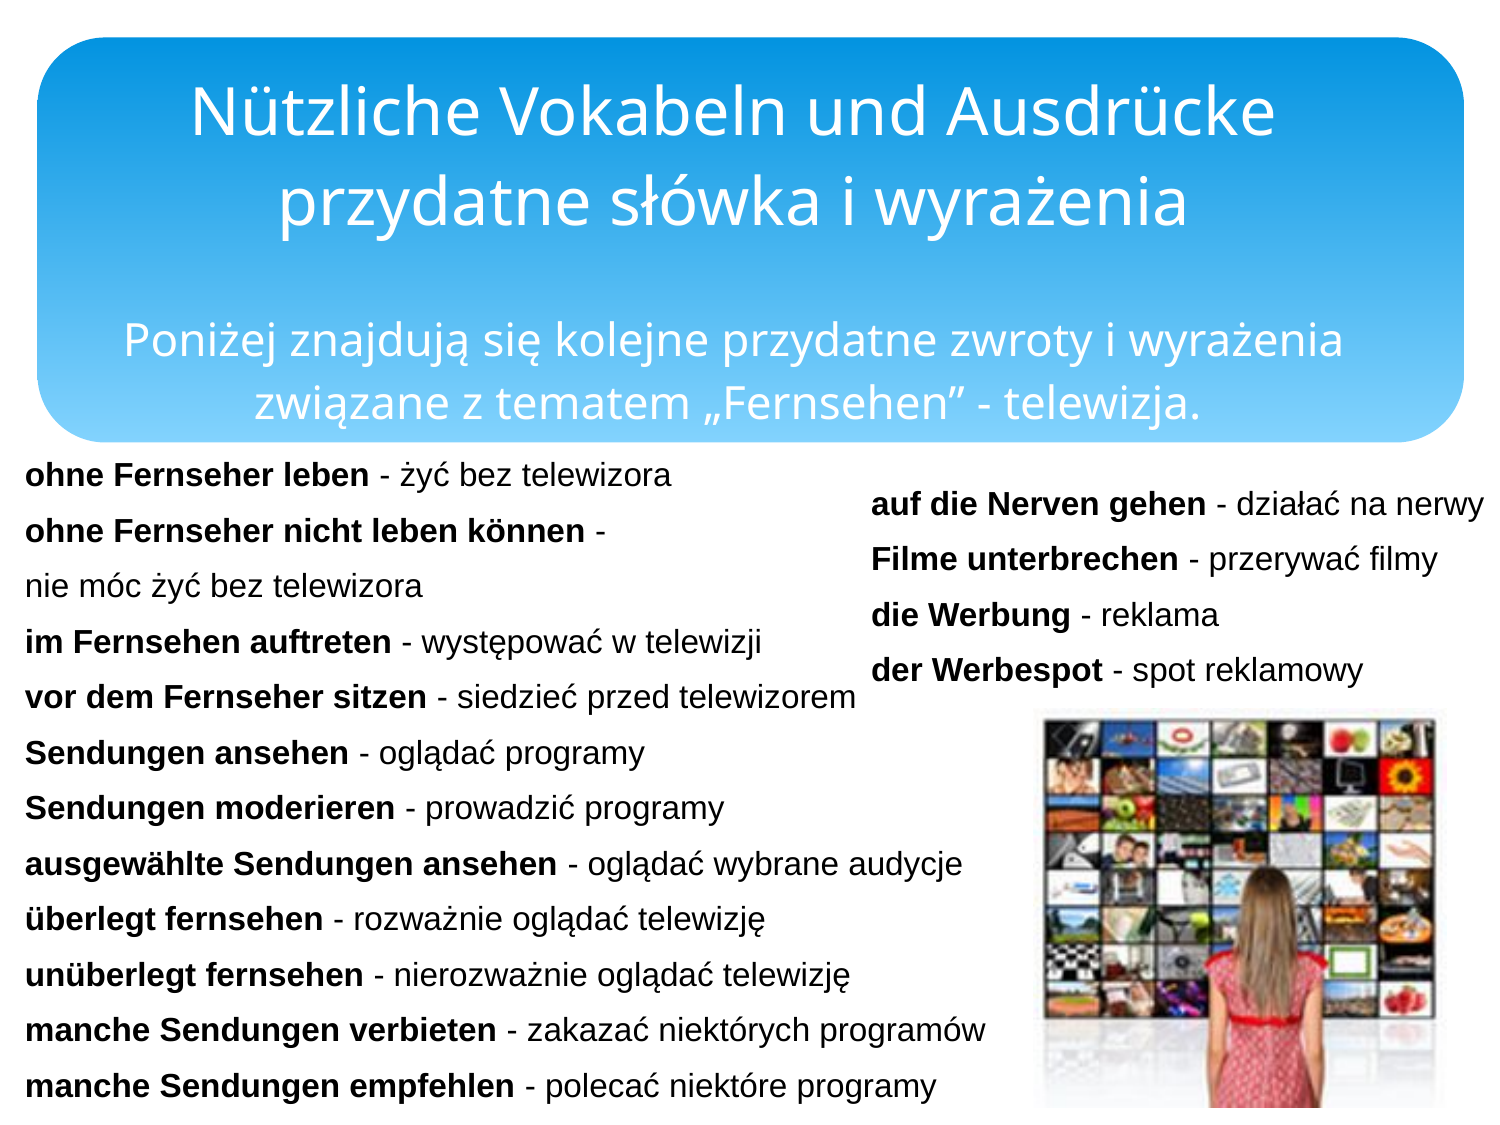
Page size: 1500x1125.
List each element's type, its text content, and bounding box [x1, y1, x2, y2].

picture [1033, 708, 1447, 1108]
subtitle ohne Fernseher leben - żyć bez telewizora ohne Fernseher nicht leben können - nie móc żyć bez telewizora im Fernsehen auftreten - występować w telewizji vor dem Fernseher sitzen - siedzieć przed telewizorem Sendungen ansehen - oglądać programy Sendungen moderieren - prowadzić programy ausgewählte Sendungen ansehen - oglądać wybrane audycje überlegt fernsehen - rozważnie oglądać telewizję unüberlegt fernsehen - nierozważnie oglądać telewizję manche Sendungen verbieten - zakazać niektórych programów manche Sendungen empfehlen - polecać niektóre programy [24, 437, 1241, 1125]
title Nützliche Vokabeln und Ausdrücke przydatne słówka i wyrażenia Poniżej znajdują się kolejne przydatne zwroty i wyrażenia związane z tematem „Fernsehen” - telewizja. [59, 83, 1409, 414]
text_box auf die Nerven gehen - działać na nerwy Filme unterbrechen - przerywać filmy die Werbung - reklama der Werbespot - spot reklamowy [856, 459, 1499, 685]
